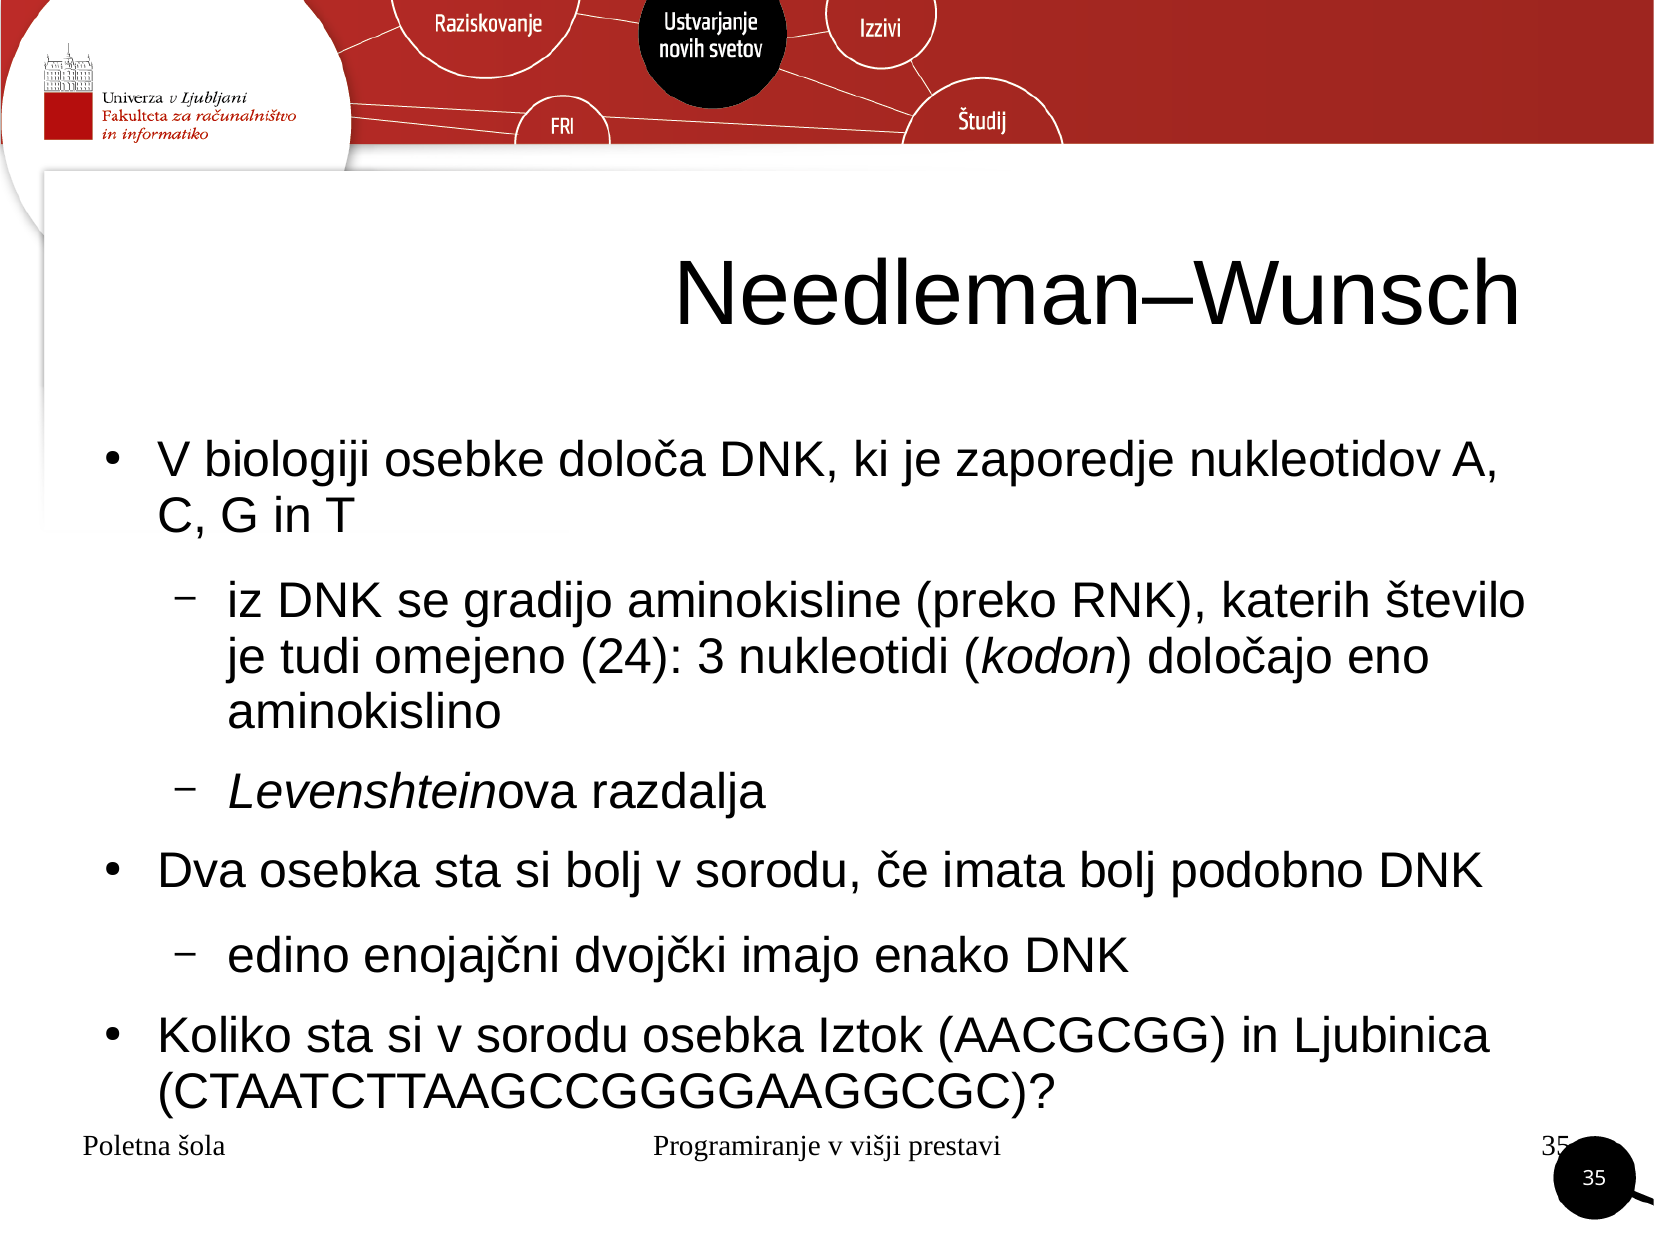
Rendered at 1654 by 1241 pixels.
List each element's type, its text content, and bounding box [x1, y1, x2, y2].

picture [0, 0, 1654, 1241]
text_box <številka> [1553, 1145, 1636, 1212]
list V biologiji osebke določa DNK, ki je zaporedje nukleotidov A, C, G in T iz DNK se gradijo aminokisline (preko RNK), katerih število je tudi omejeno (24): 3 nukleotidi (kodon) določajo eno aminokislino Levenshteinova razdalja Dva osebka sta si bolj v sorodu, če imata bolj podobno DNK edino enojajčni dvojčki imajo enako DNK Koliko sta si v sorodu osebka Iztok (AACGCGG) in Ljubinica (CTAATCTTAAGCCGGGGAAGGCGC)? [86, 431, 1542, 1069]
title Needleman–Wunsch [35, 188, 1524, 397]
